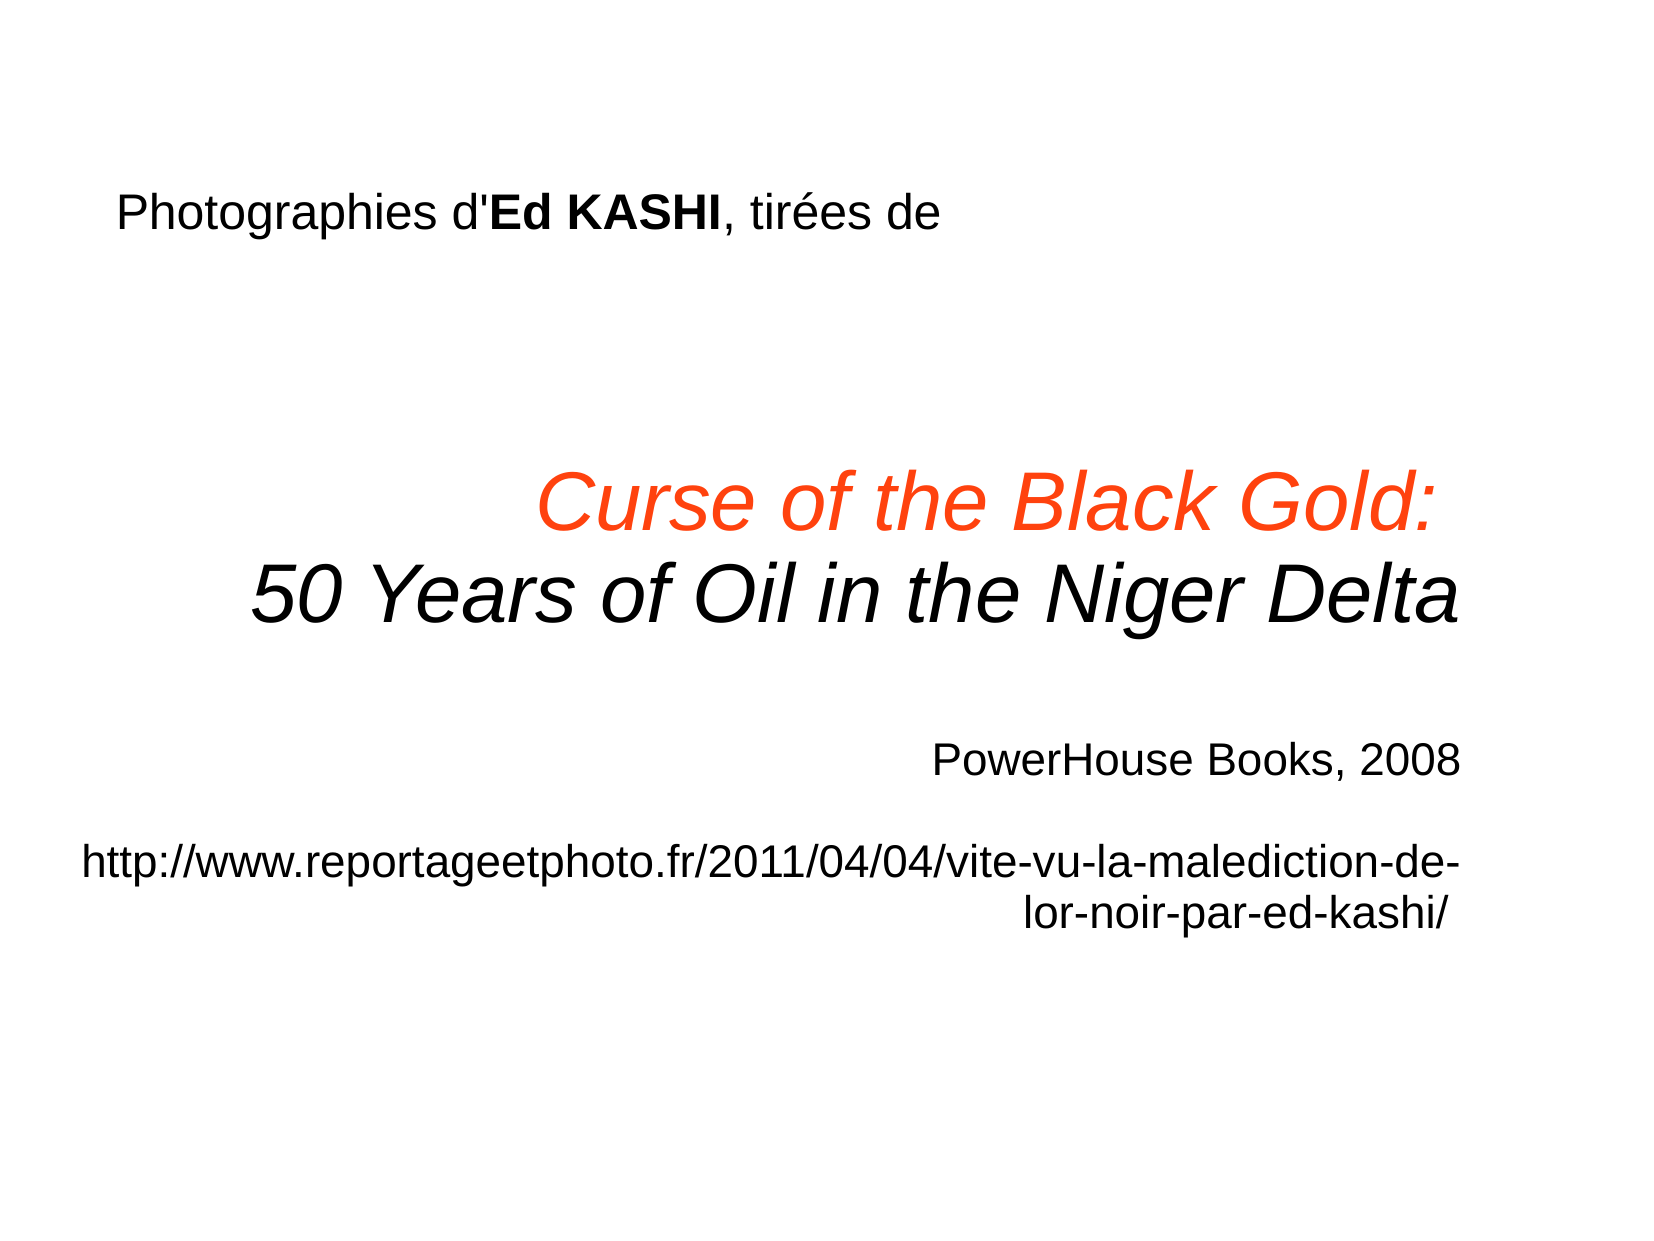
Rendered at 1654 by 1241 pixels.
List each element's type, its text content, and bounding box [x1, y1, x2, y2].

text_box Curse of the Black Gold: 50 Years of Oil in the Niger Delta PowerHouse Books, 2008 http://www.reportageetphoto.fr/2011/04/04/vite-vu-la-malediction-de-lor-noir-par-ed-kashi/ [59, 354, 1477, 946]
text_box Photographies d'Ed KASHI, tirées de [59, 177, 1034, 250]
